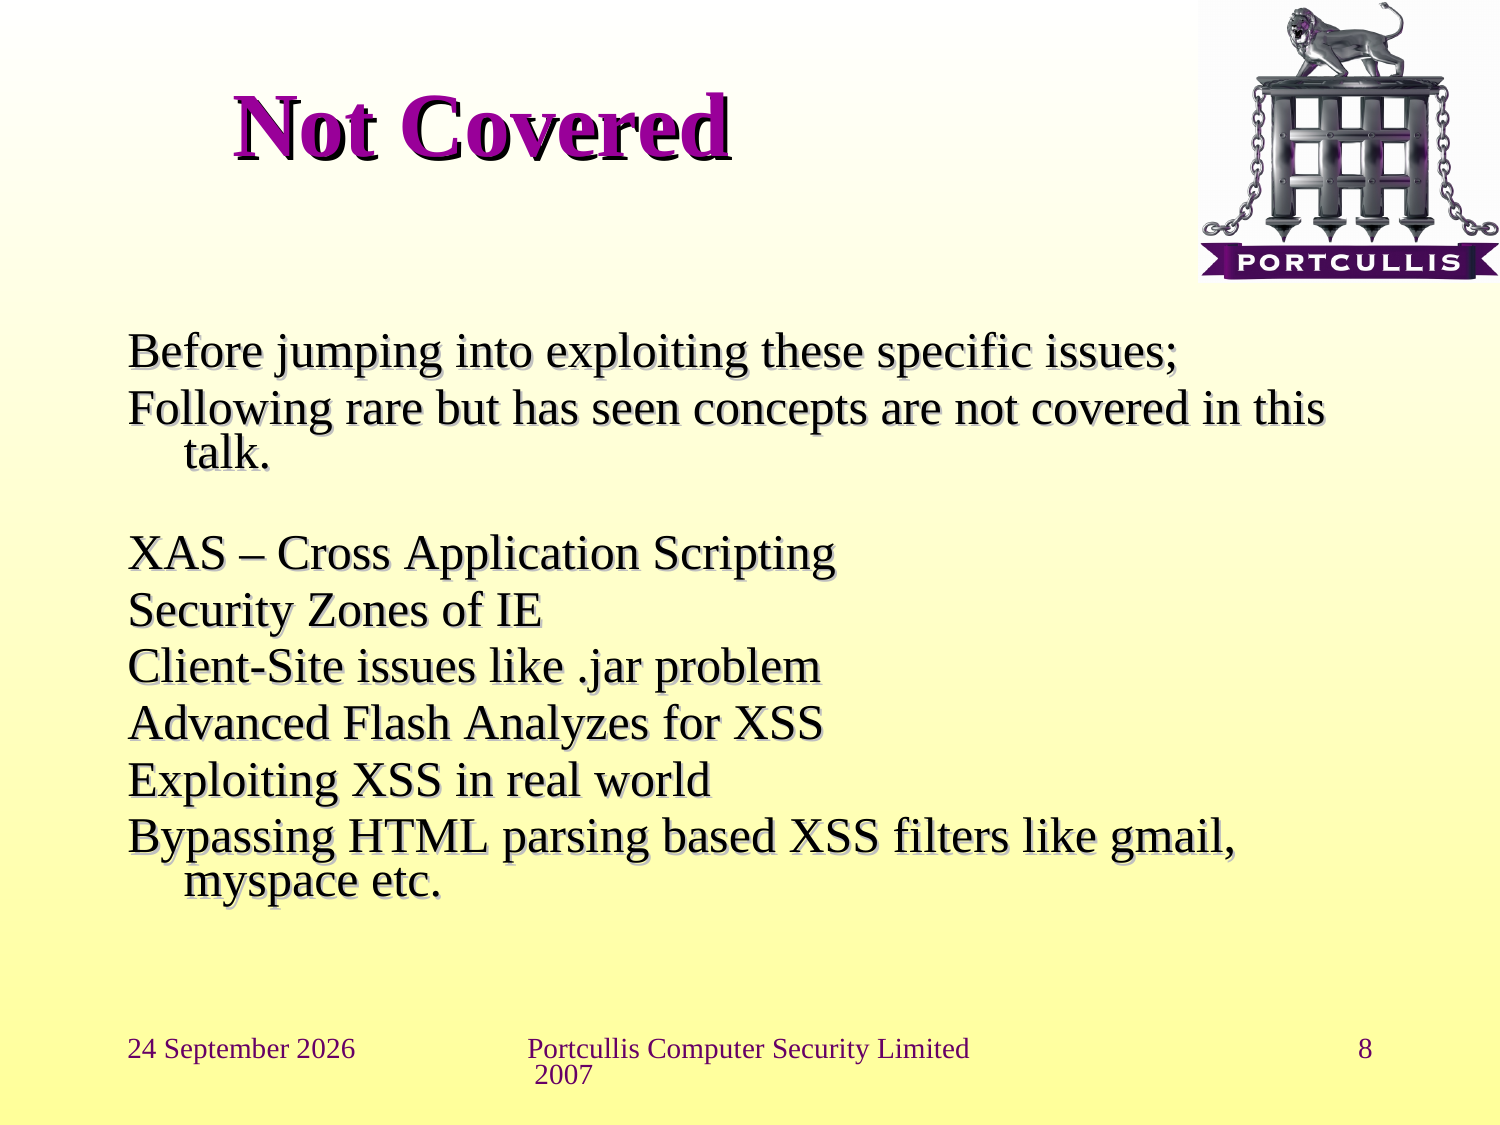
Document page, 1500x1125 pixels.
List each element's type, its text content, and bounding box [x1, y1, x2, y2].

list Before jumping into exploiting these specific issues; Following rare but has seen concepts are not covered in this talk. XAS – Cross Application Scripting Security Zones of IE Client-Site issues like .jar problem Advanced Flash Analyzes for XSS Exploiting XSS in real world Bypassing HTML parsing based XSS filters like gmail, myspace etc. [112, 324, 1388, 1001]
picture [1198, 0, 1500, 283]
title Not Covered [0, 0, 963, 250]
